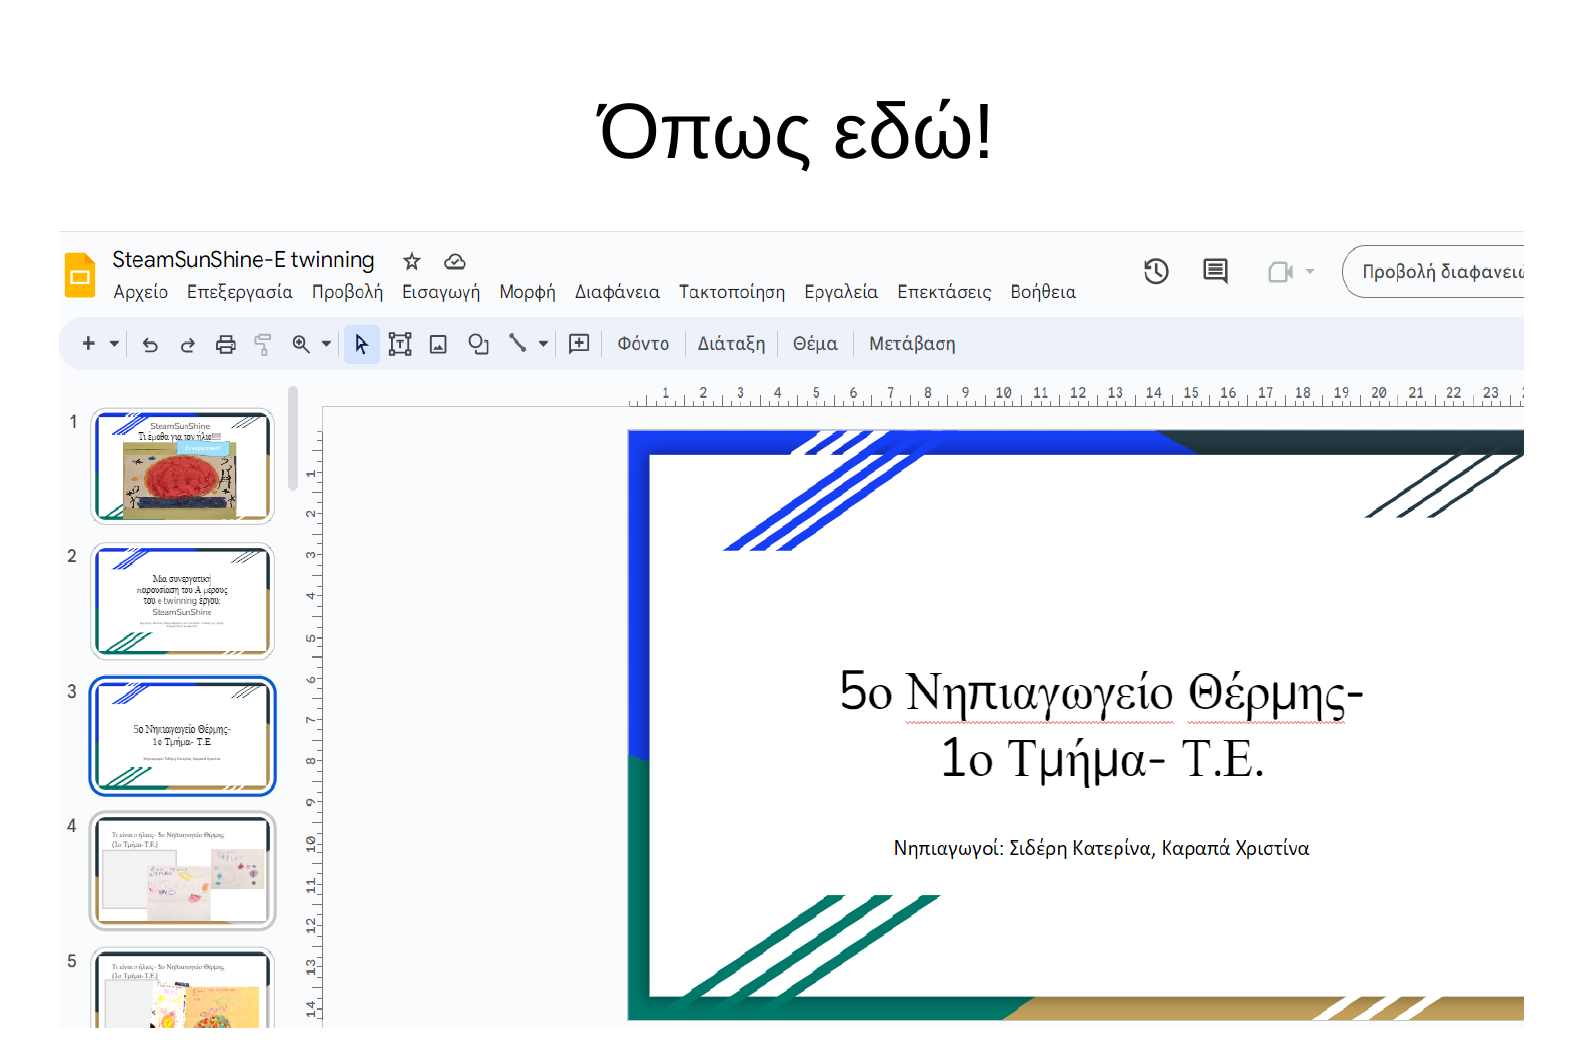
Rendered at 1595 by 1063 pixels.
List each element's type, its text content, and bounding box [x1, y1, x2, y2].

title Όπως εδώ! [79, 42, 1515, 220]
picture [59, 231, 1524, 1028]
